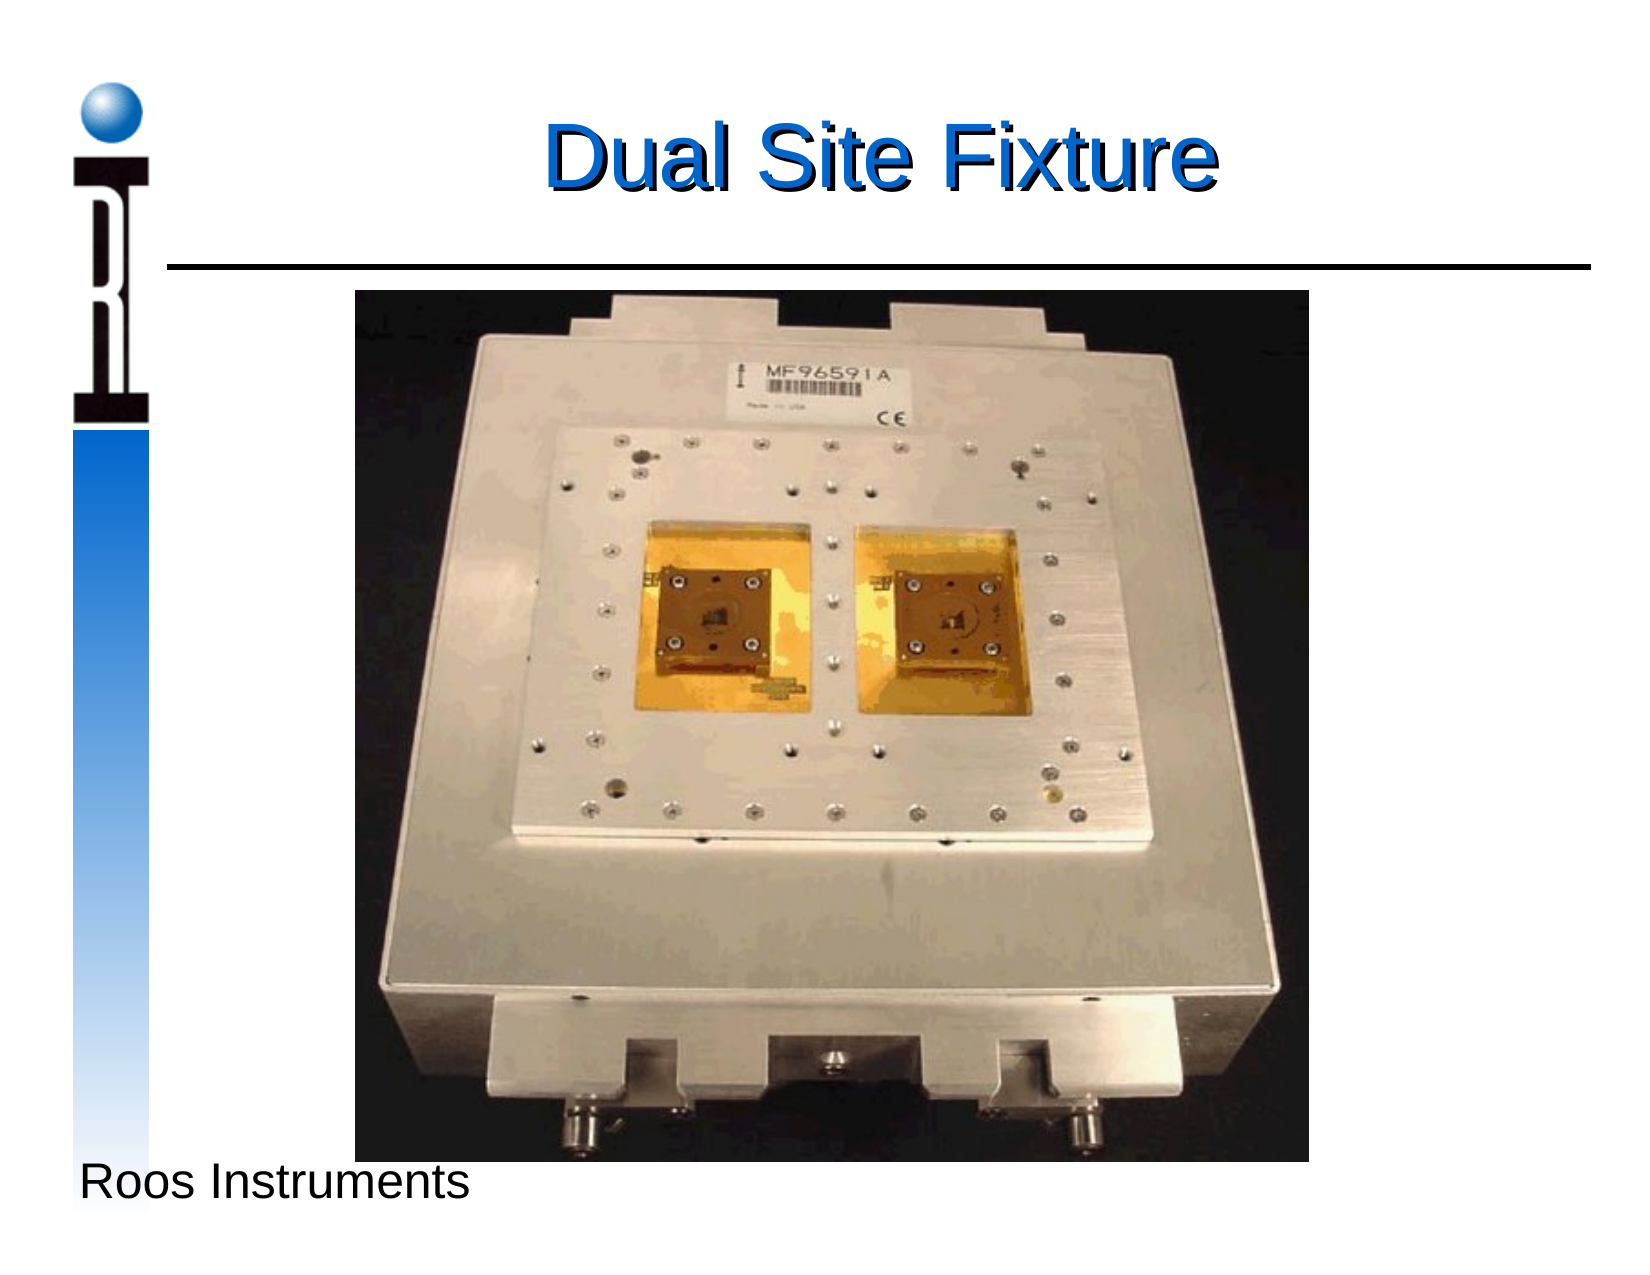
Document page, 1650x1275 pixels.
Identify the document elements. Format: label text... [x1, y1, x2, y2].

title Dual Site Fixture [171, 66, 1591, 245]
picture [355, 290, 1309, 1162]
picture [69, 78, 154, 430]
